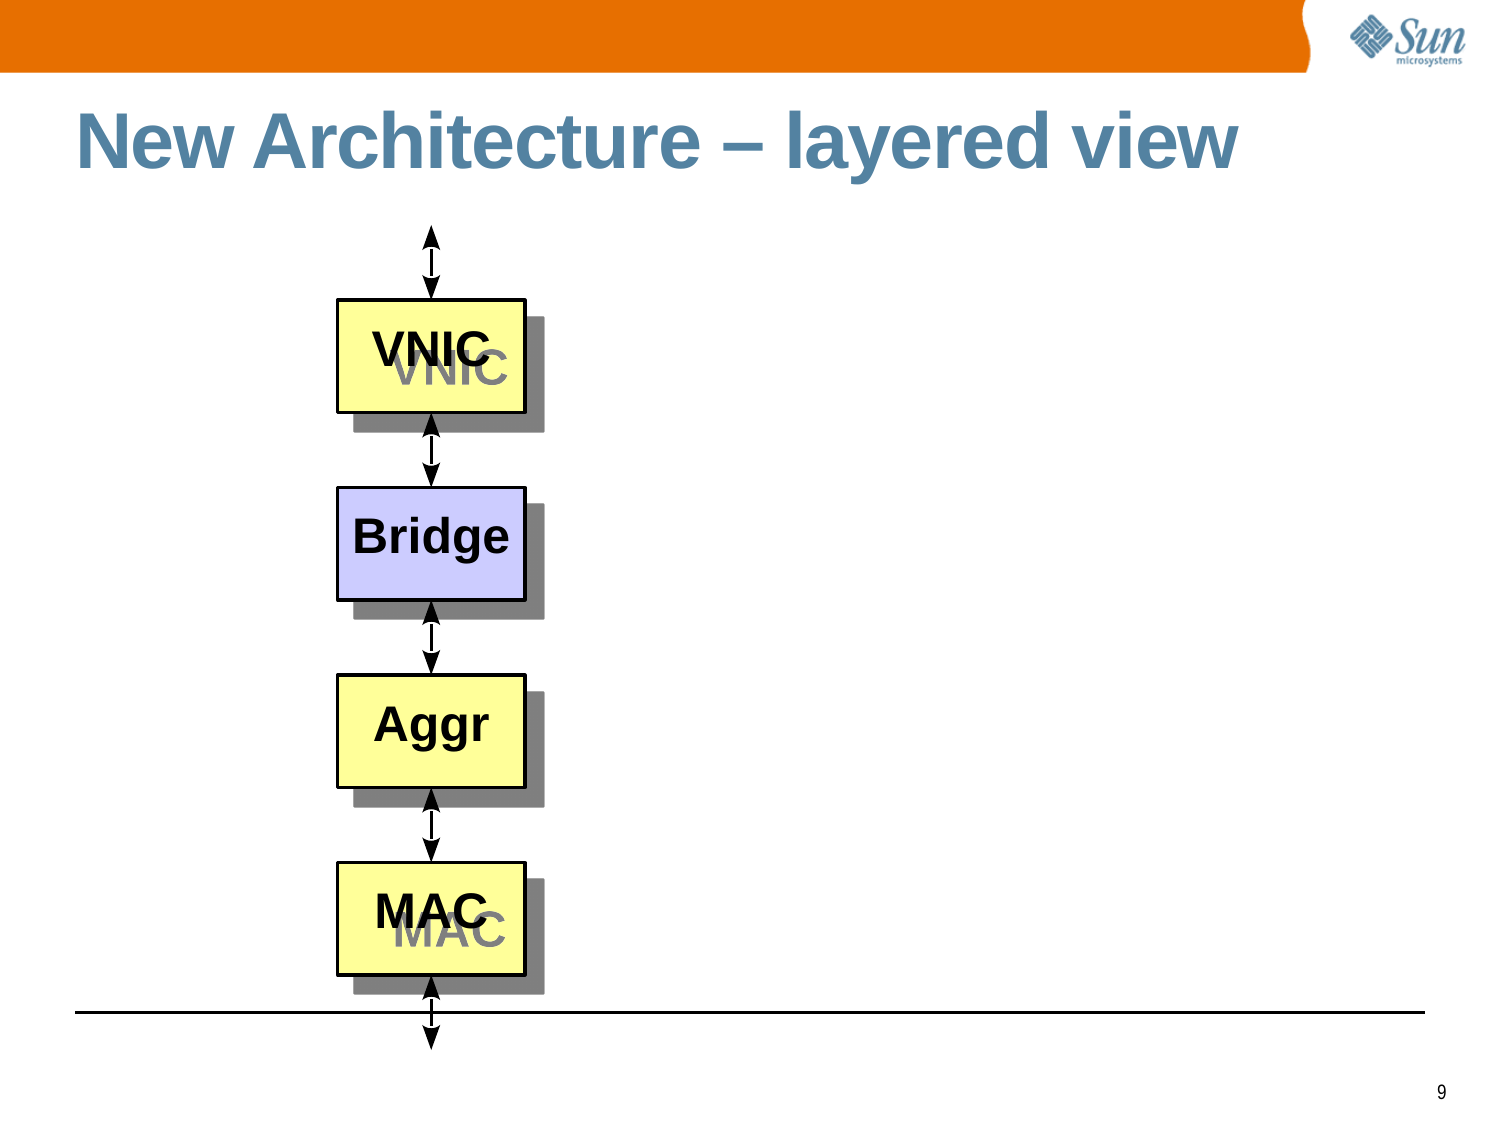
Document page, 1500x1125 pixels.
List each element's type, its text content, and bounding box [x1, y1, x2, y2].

text_box [337, 862, 526, 976]
text_box Aggr [372, 703, 490, 760]
text_box [337, 487, 526, 601]
text_box MAC [374, 890, 489, 947]
text_box [337, 299, 526, 413]
title New Architecture – layered view [75, 105, 1438, 210]
text_box [337, 675, 526, 788]
text_box VNIC [371, 328, 491, 385]
picture [0, 0, 1500, 75]
text_box Bridge [352, 515, 511, 572]
